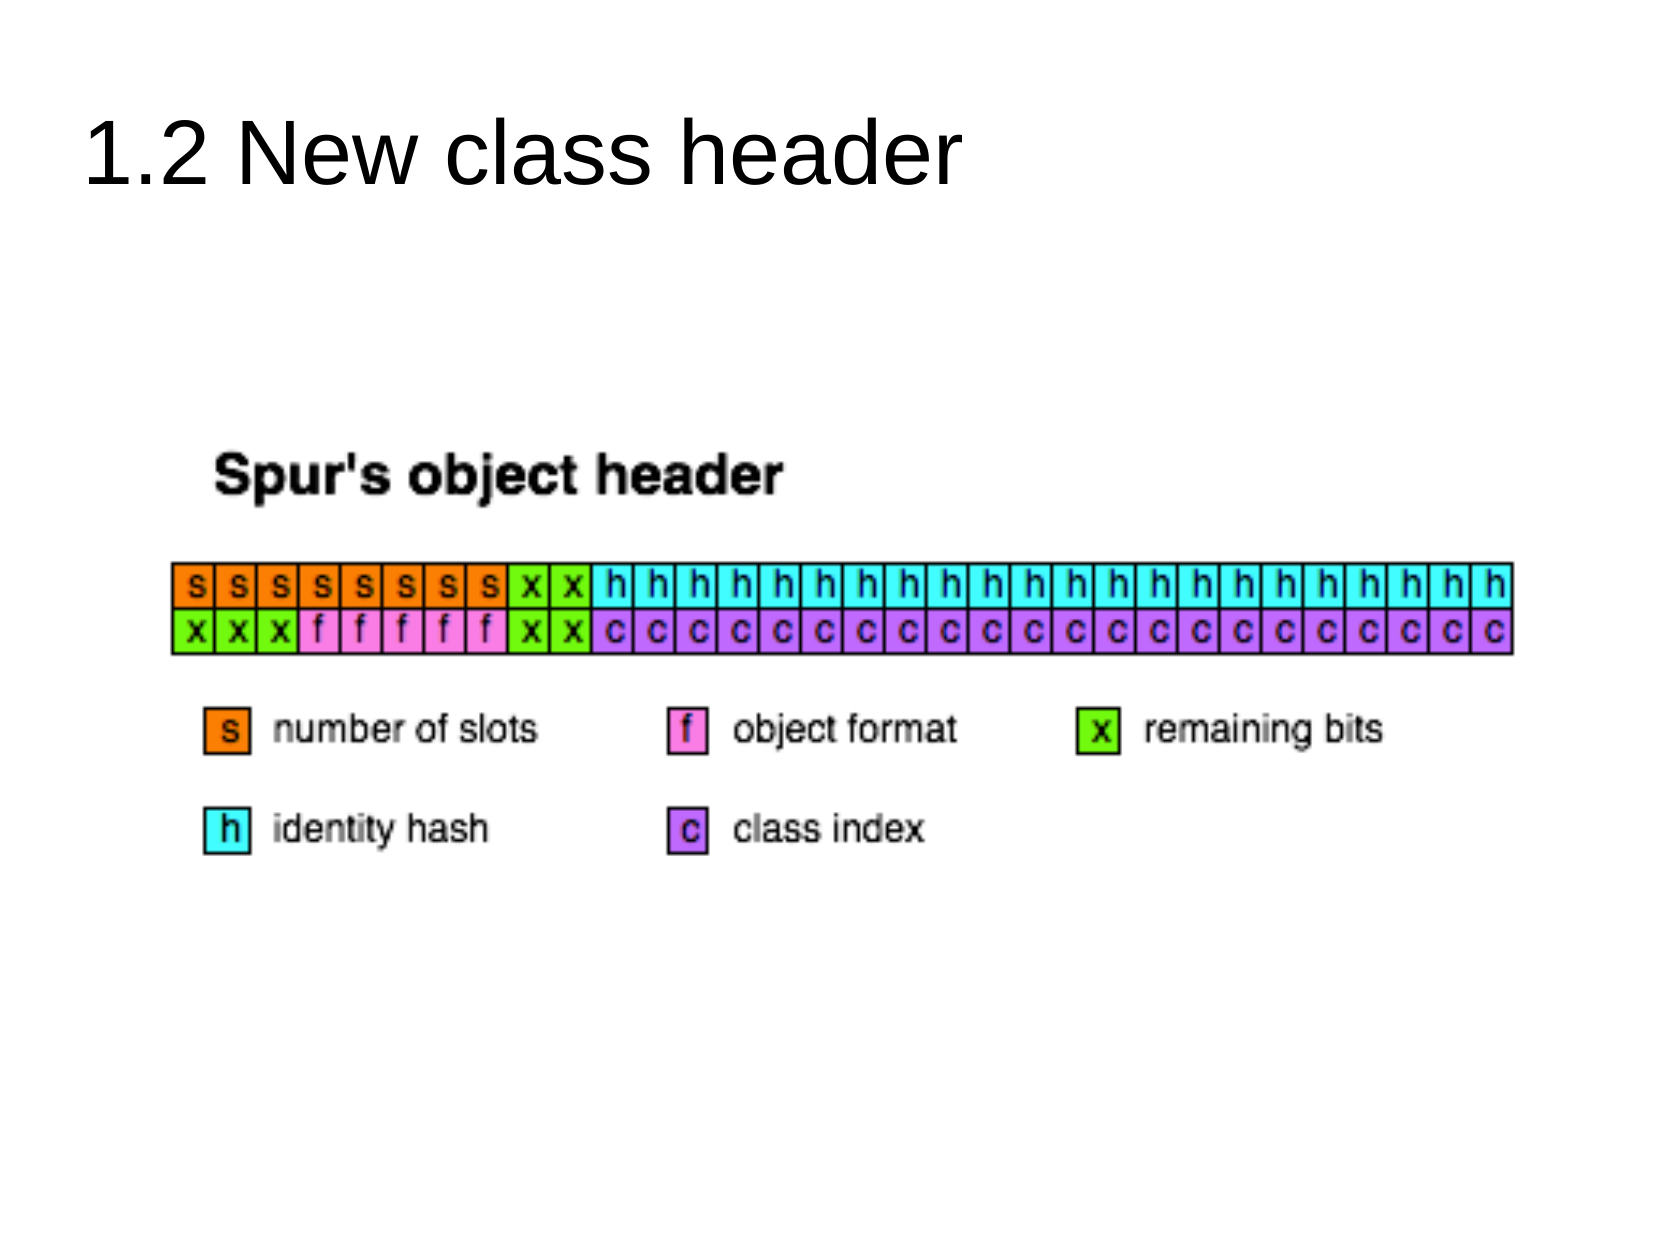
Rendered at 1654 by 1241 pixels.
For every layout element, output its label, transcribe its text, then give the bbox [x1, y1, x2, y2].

picture [156, 444, 1531, 886]
title 1.2 New class header [82, 49, 1571, 257]
